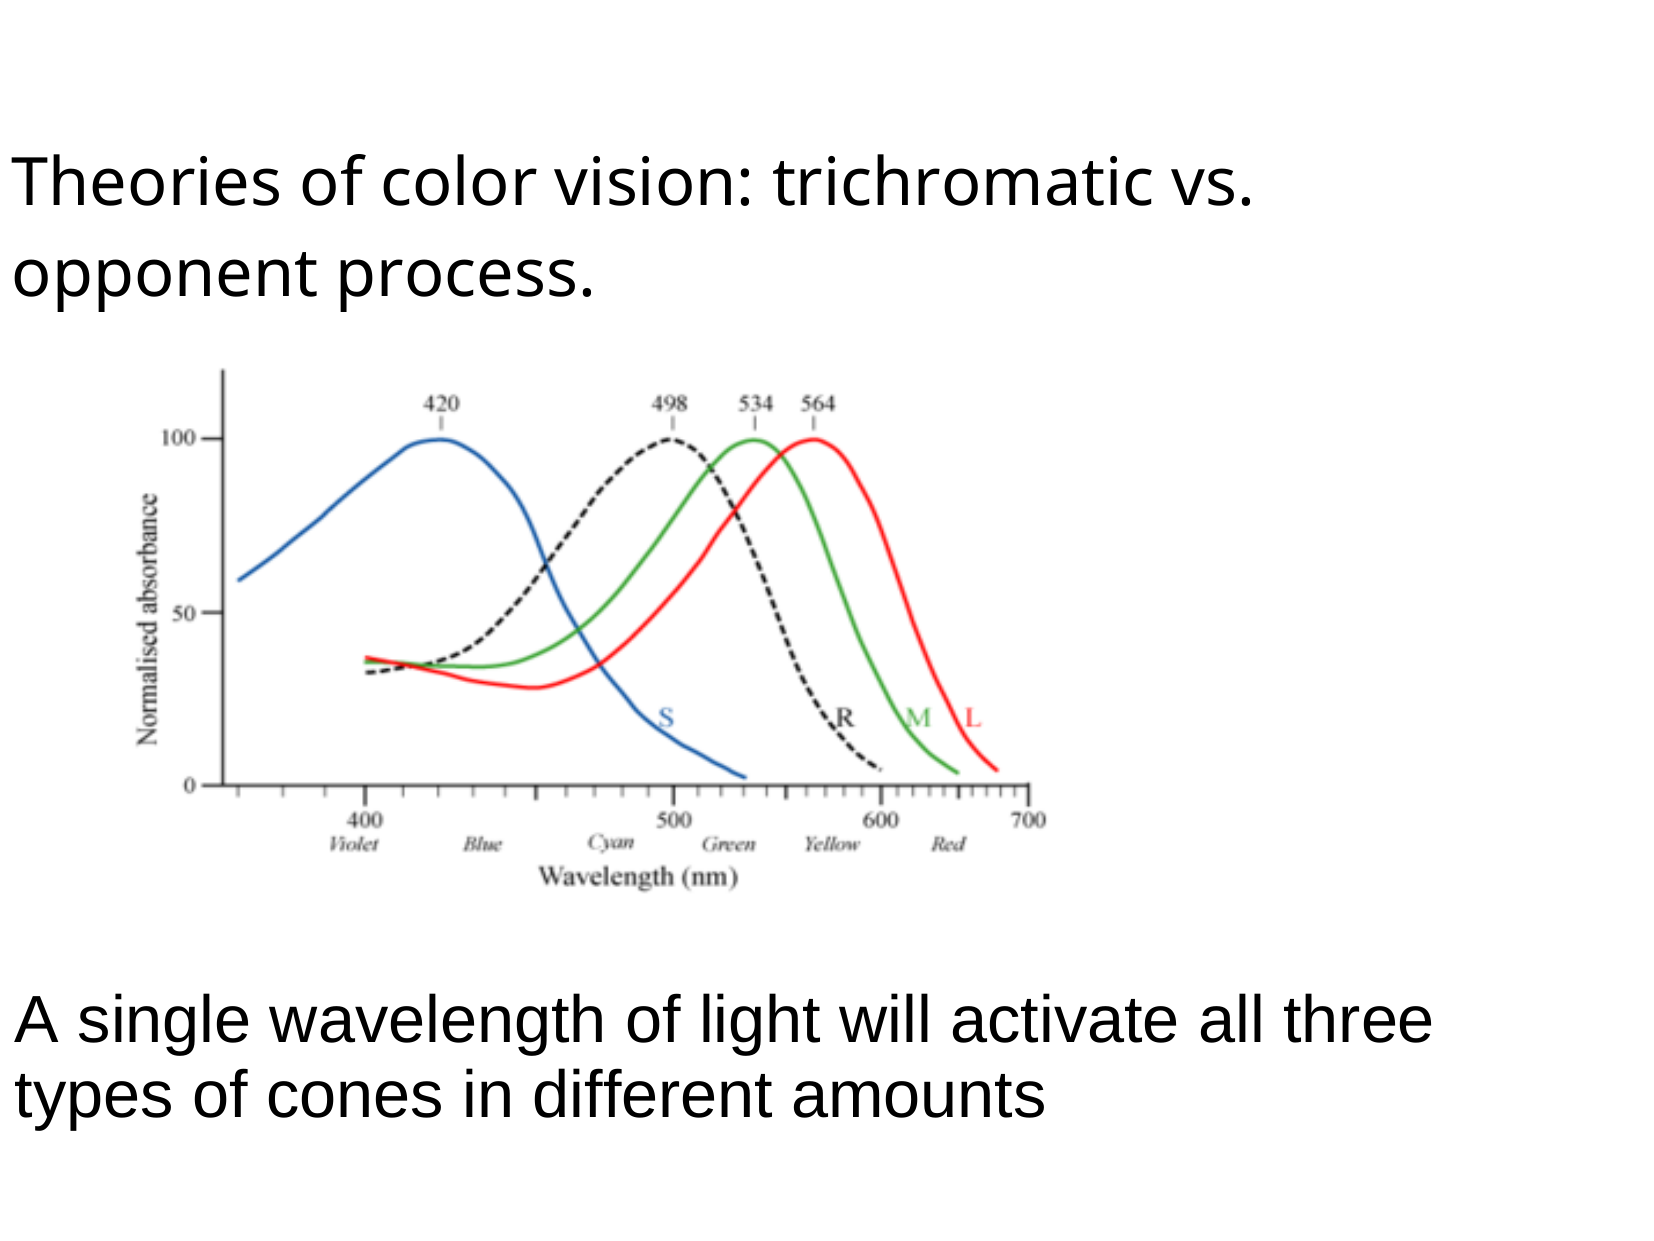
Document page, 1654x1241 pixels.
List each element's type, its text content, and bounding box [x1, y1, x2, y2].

text_box A single wavelength of light will activate all three types of cones in different amounts [0, 975, 1463, 1140]
picture [125, 356, 1051, 901]
subtitle Theories of color vision: trichromatic vs. opponent process. [11, 37, 1501, 413]
